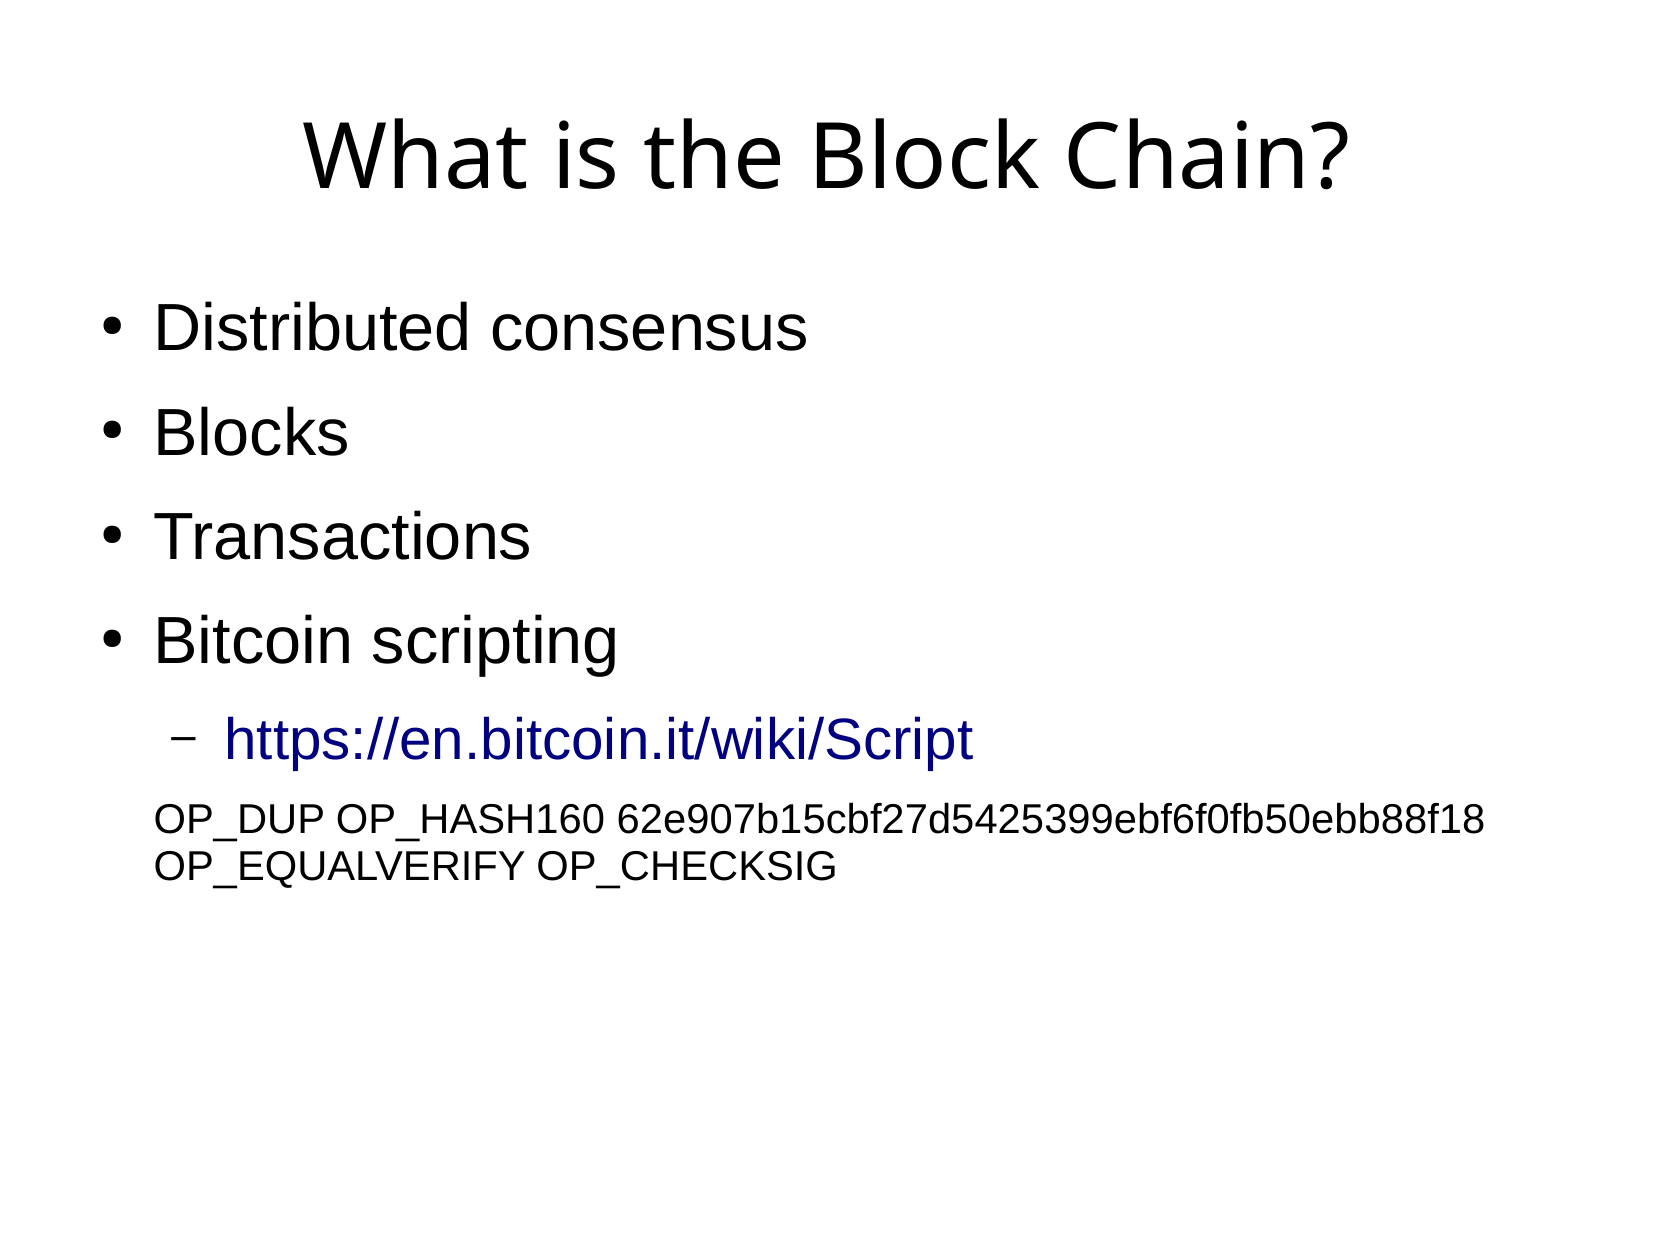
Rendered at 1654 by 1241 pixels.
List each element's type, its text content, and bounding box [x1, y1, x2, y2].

title What is the Block Chain? [82, 49, 1571, 257]
list Distributed consensus Blocks Transactions Bitcoin scripting https://en.bitcoin.it/wiki/Script OP_DUP OP_HASH160 62e907b15cbf27d5425399ebf6f0fb50ebb88f18 OP_EQUALVERIFY OP_CHECKSIG [82, 290, 1571, 1010]
